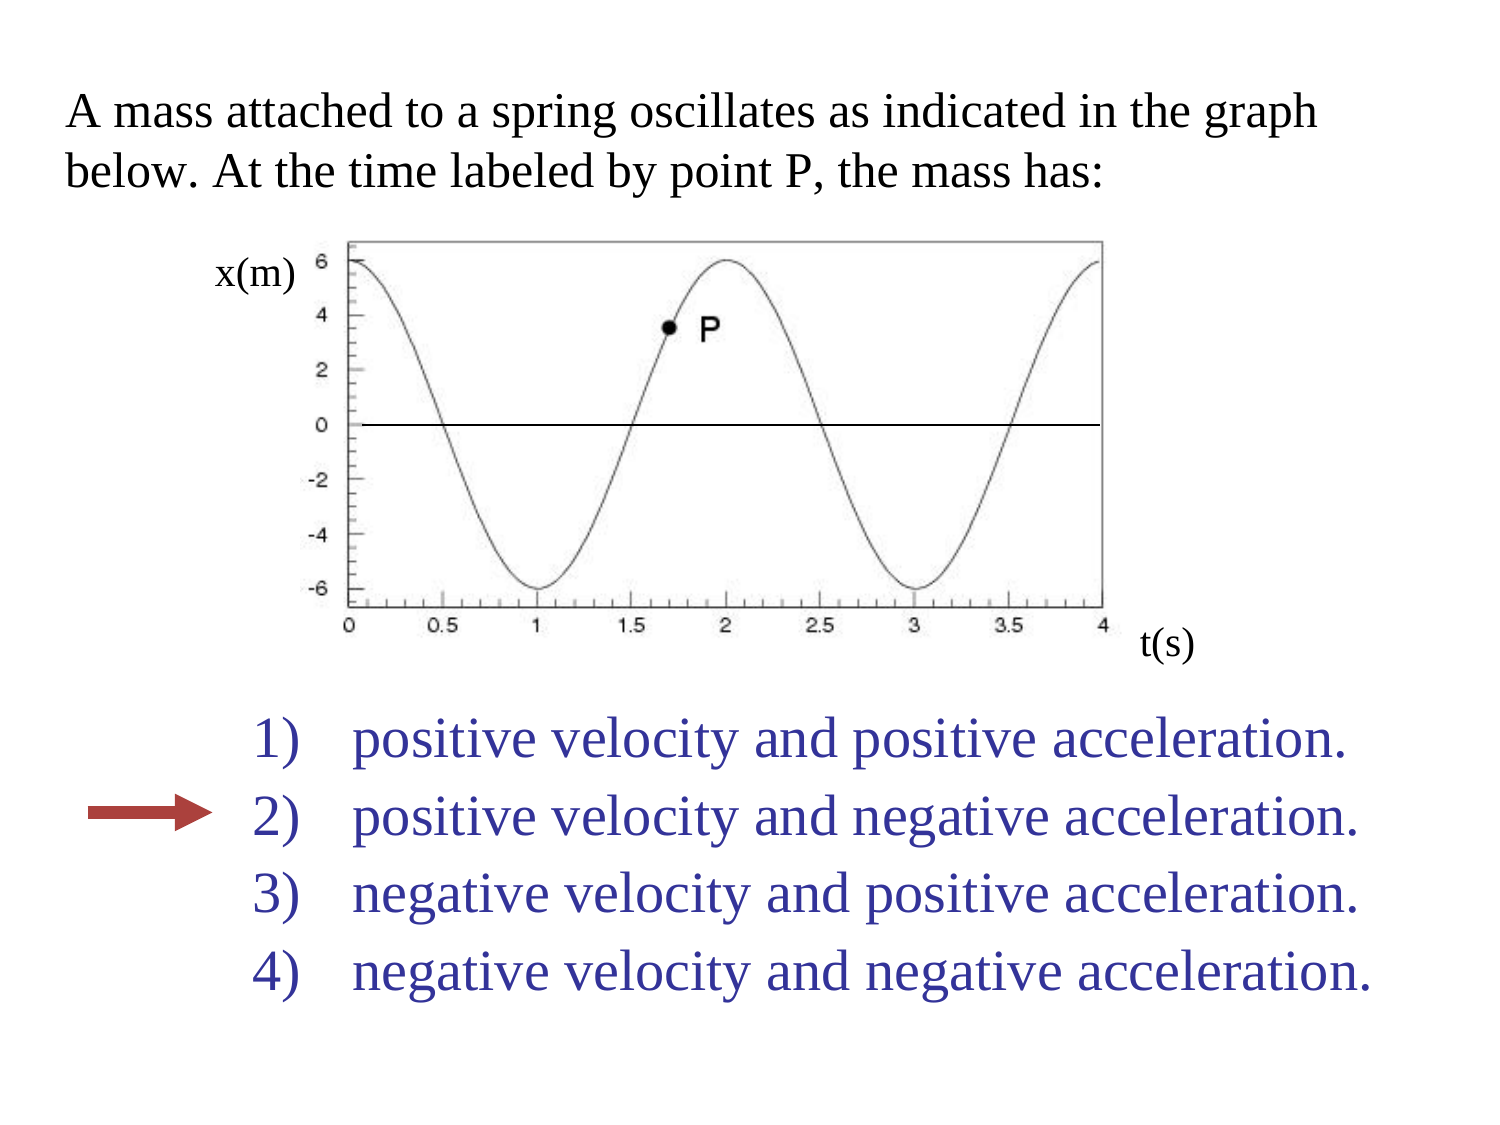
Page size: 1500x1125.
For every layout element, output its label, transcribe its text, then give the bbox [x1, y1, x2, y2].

list positive velocity and positive acceleration. positive velocity and negative acceleration. negative velocity and positive acceleration. negative velocity and negative acceleration. [237, 699, 1438, 1063]
text_box t(s) [1125, 607, 1211, 674]
title A mass attached to a spring oscillates as indicated in the graph below. At the time labeled by point P, the mass has: [49, 0, 1438, 276]
text_box x(m) [200, 237, 312, 304]
picture [300, 212, 1144, 684]
